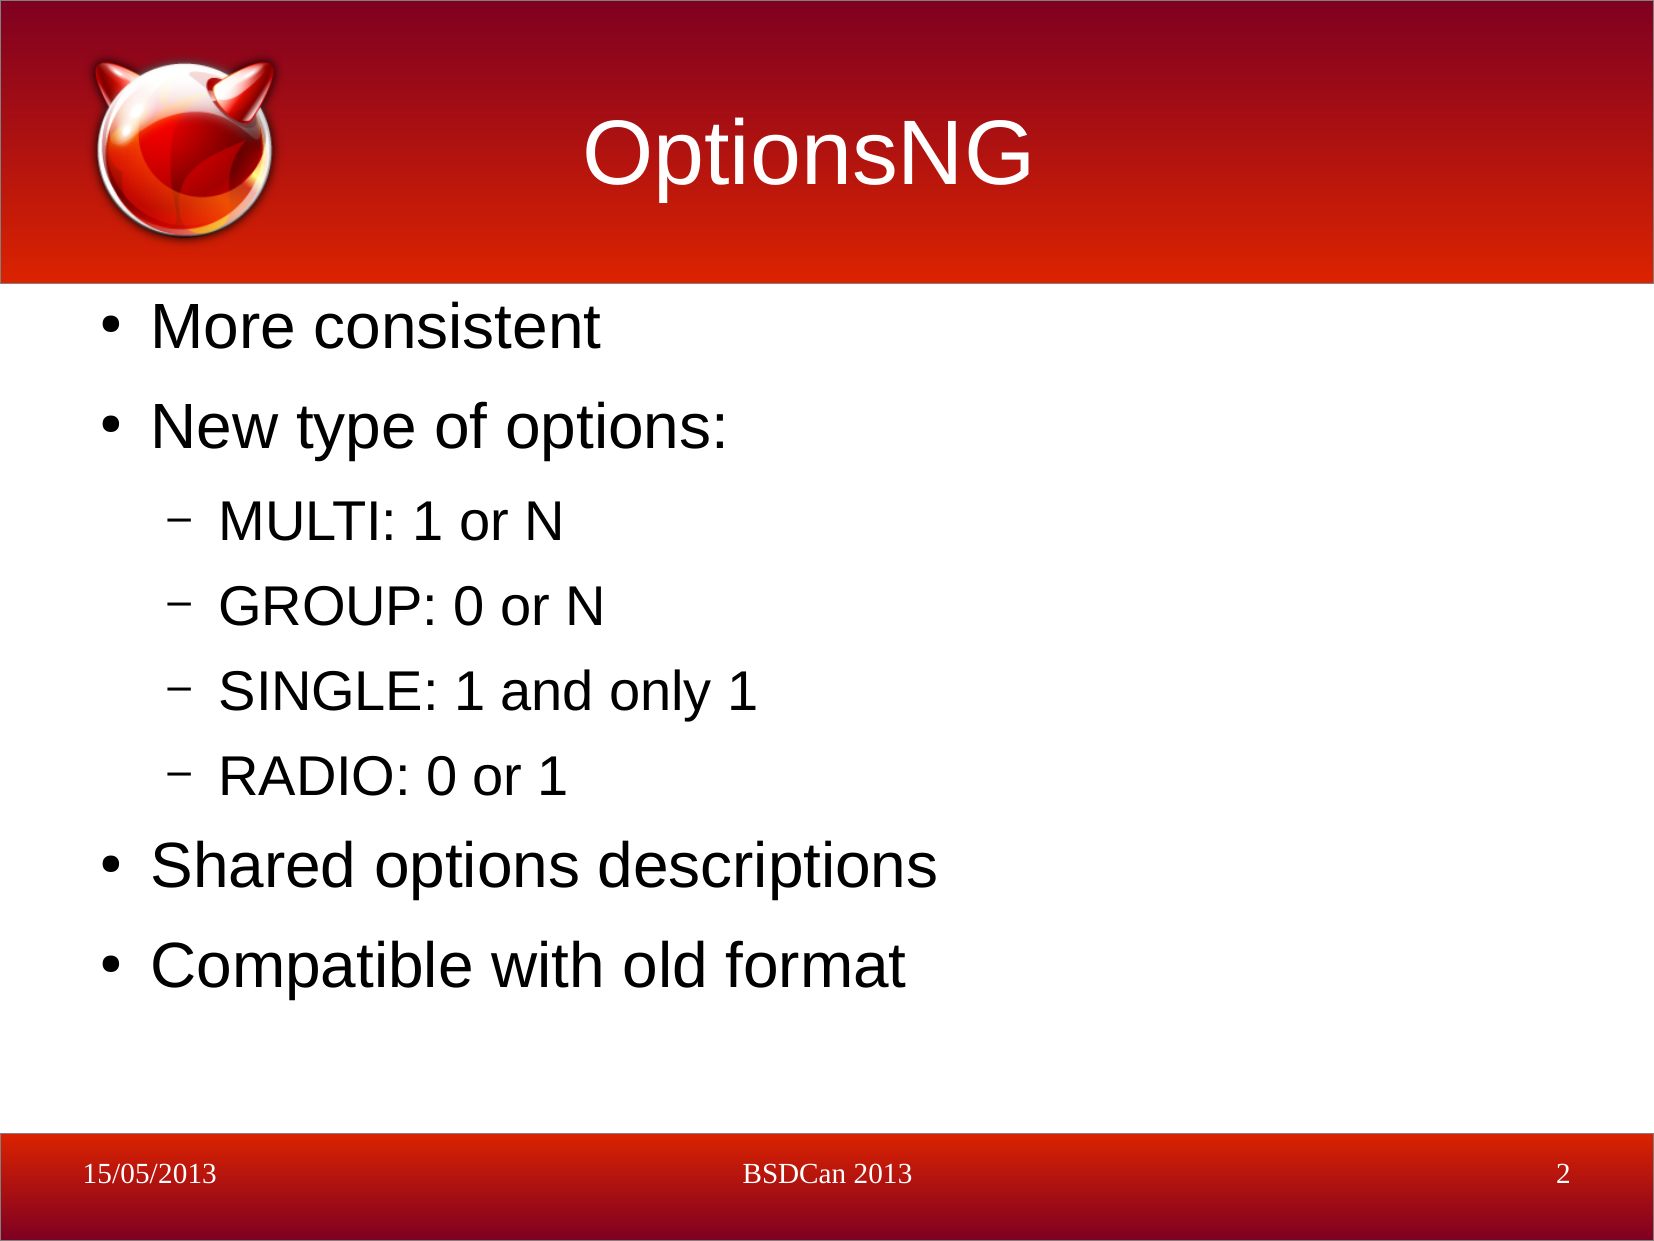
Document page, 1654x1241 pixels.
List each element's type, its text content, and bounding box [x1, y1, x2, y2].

title OptionsNG [82, 49, 1536, 257]
list More consistent New type of options: MULTI: 1 or N GROUP: 0 or N SINGLE: 1 and only 1 RADIO: 0 or 1 Shared options descriptions Compatible with old format [82, 290, 1538, 1010]
